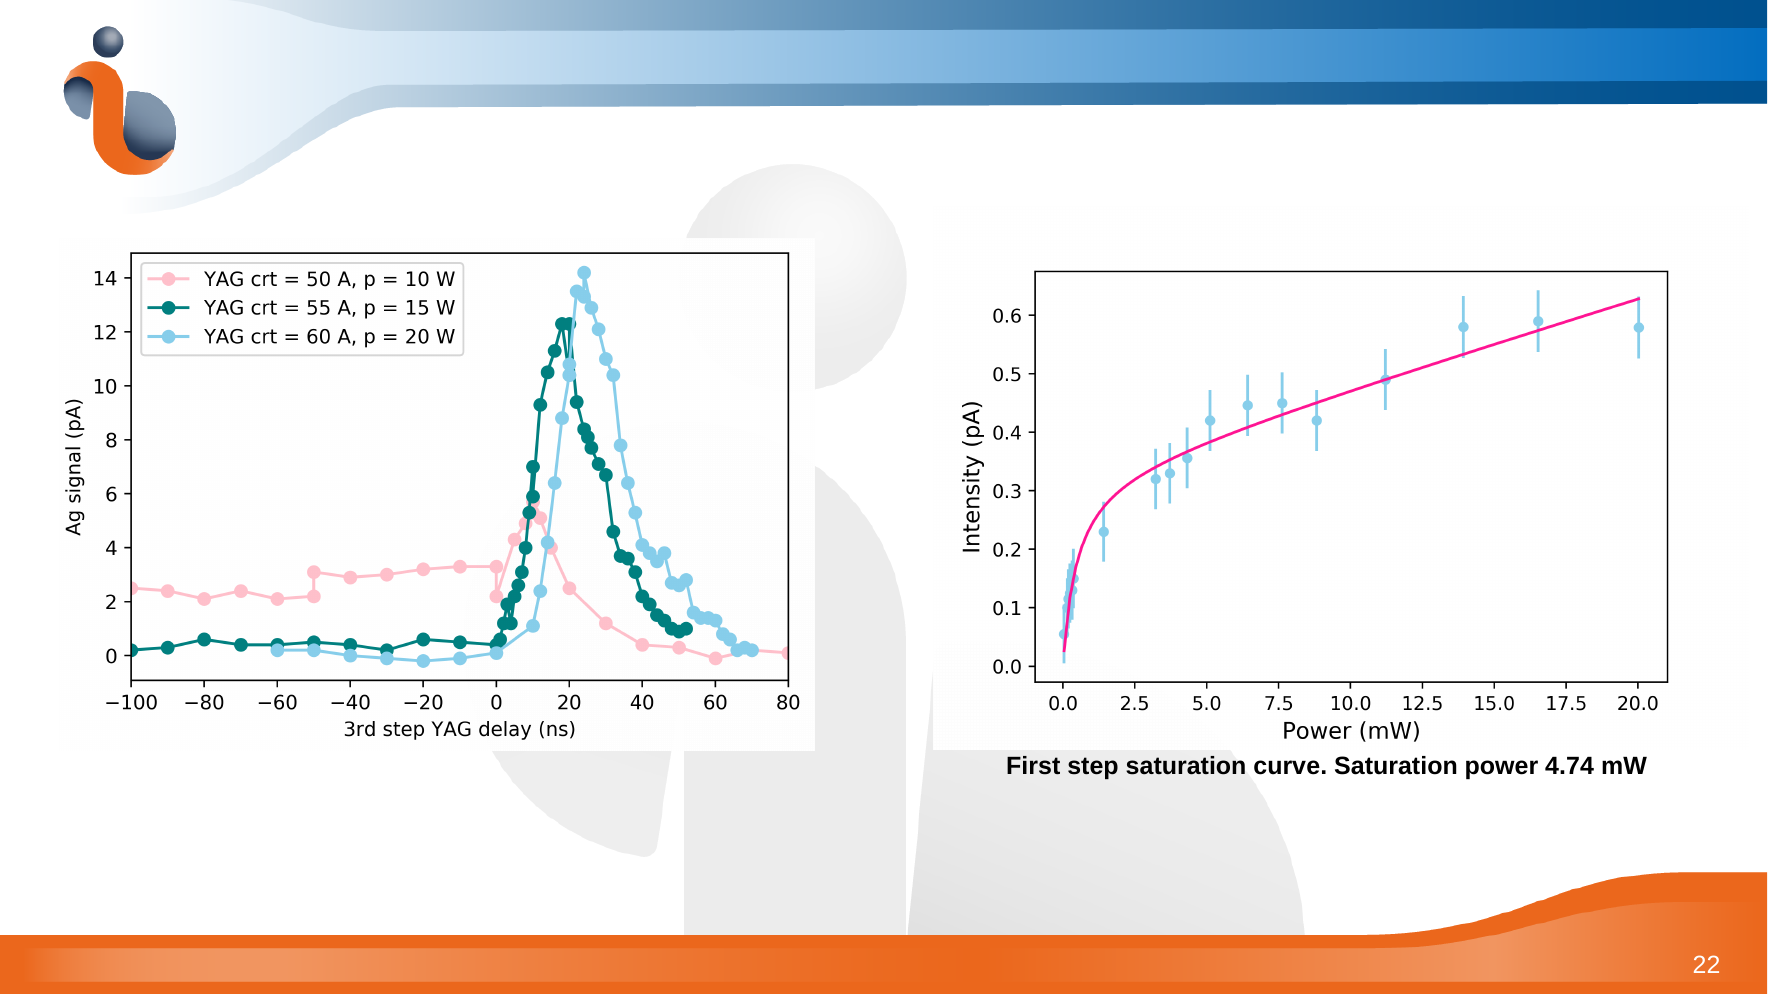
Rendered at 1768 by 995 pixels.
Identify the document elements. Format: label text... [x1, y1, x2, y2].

text_box First step saturation curve. Saturation power 4.74 mW [991, 744, 1678, 815]
picture [0, 0, 1768, 994]
